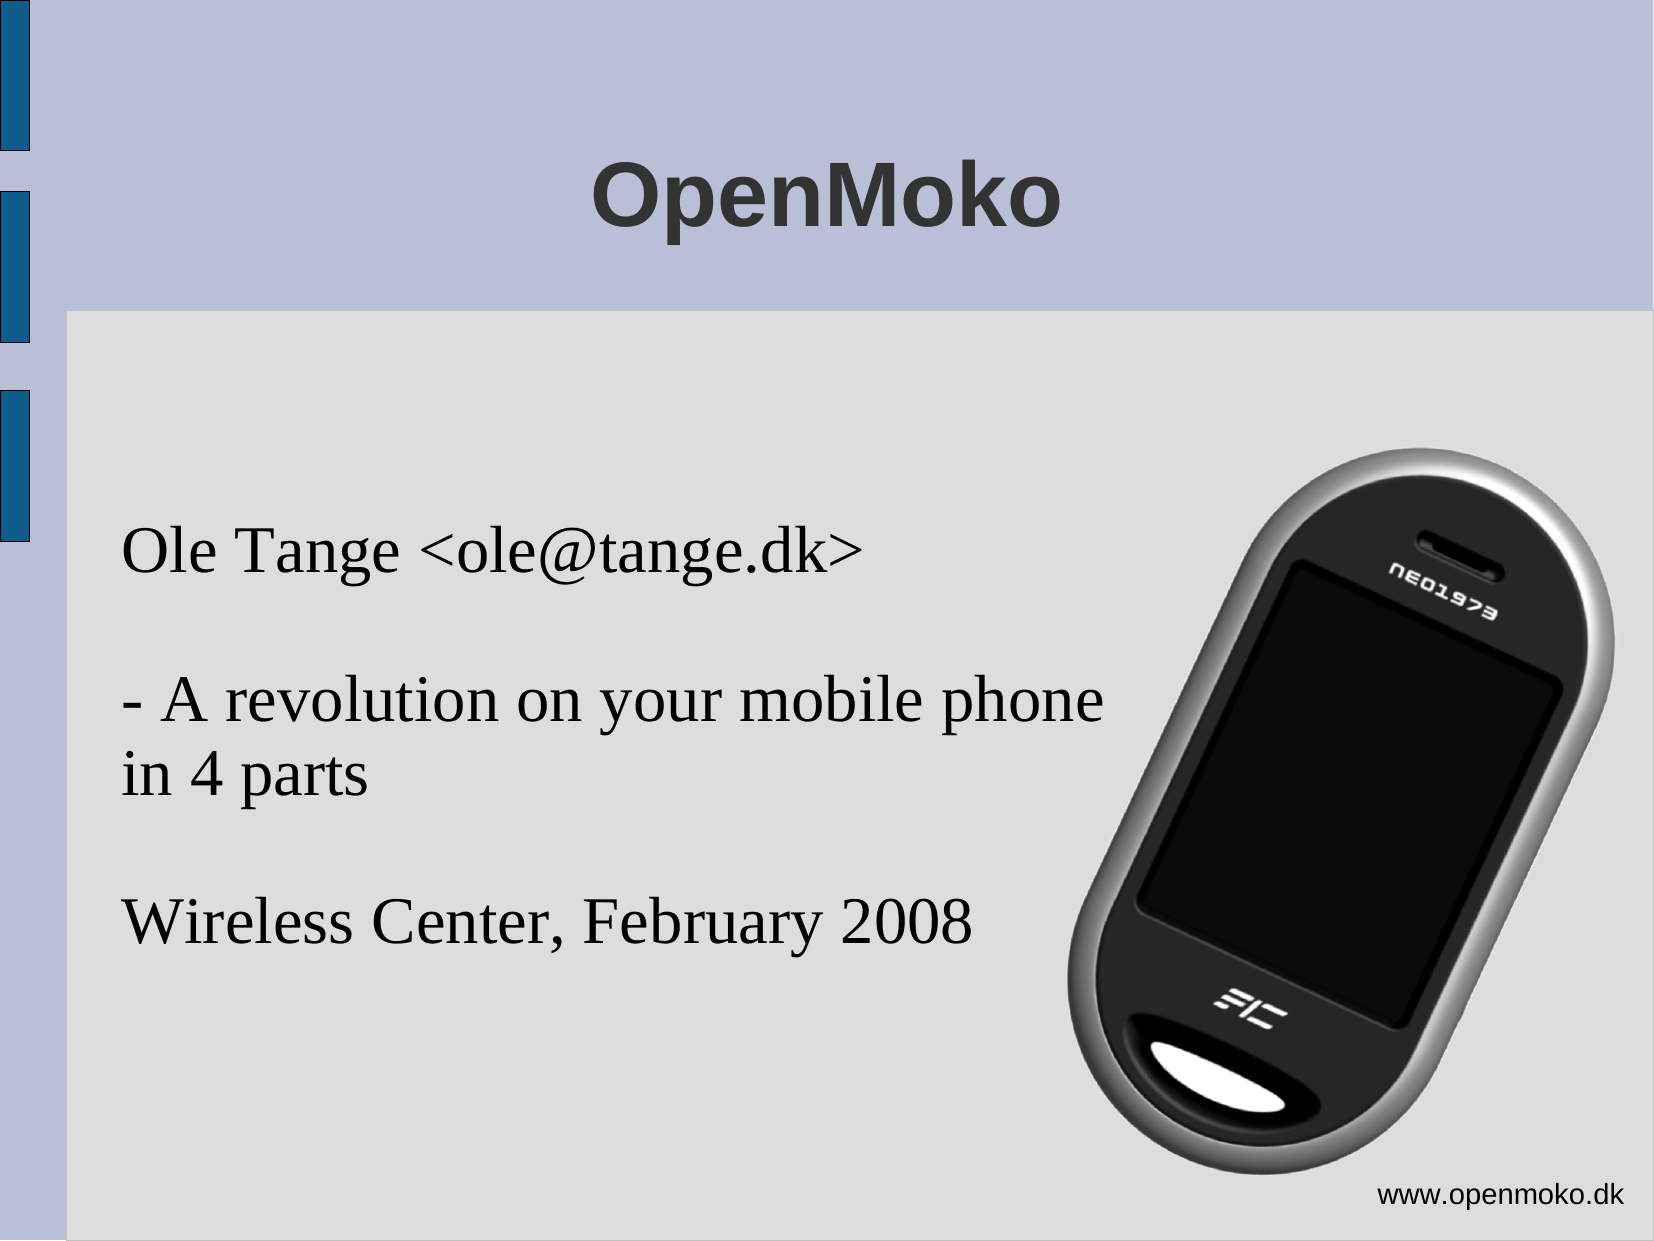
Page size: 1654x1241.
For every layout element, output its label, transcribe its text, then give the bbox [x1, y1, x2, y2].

title OpenMoko [121, 91, 1534, 299]
subtitle Ole Tange <ole@tange.dk> - A revolution on your mobile phone in 4 parts Wireless Center, February 2008 [121, 344, 1152, 1127]
picture [997, 380, 1654, 1241]
